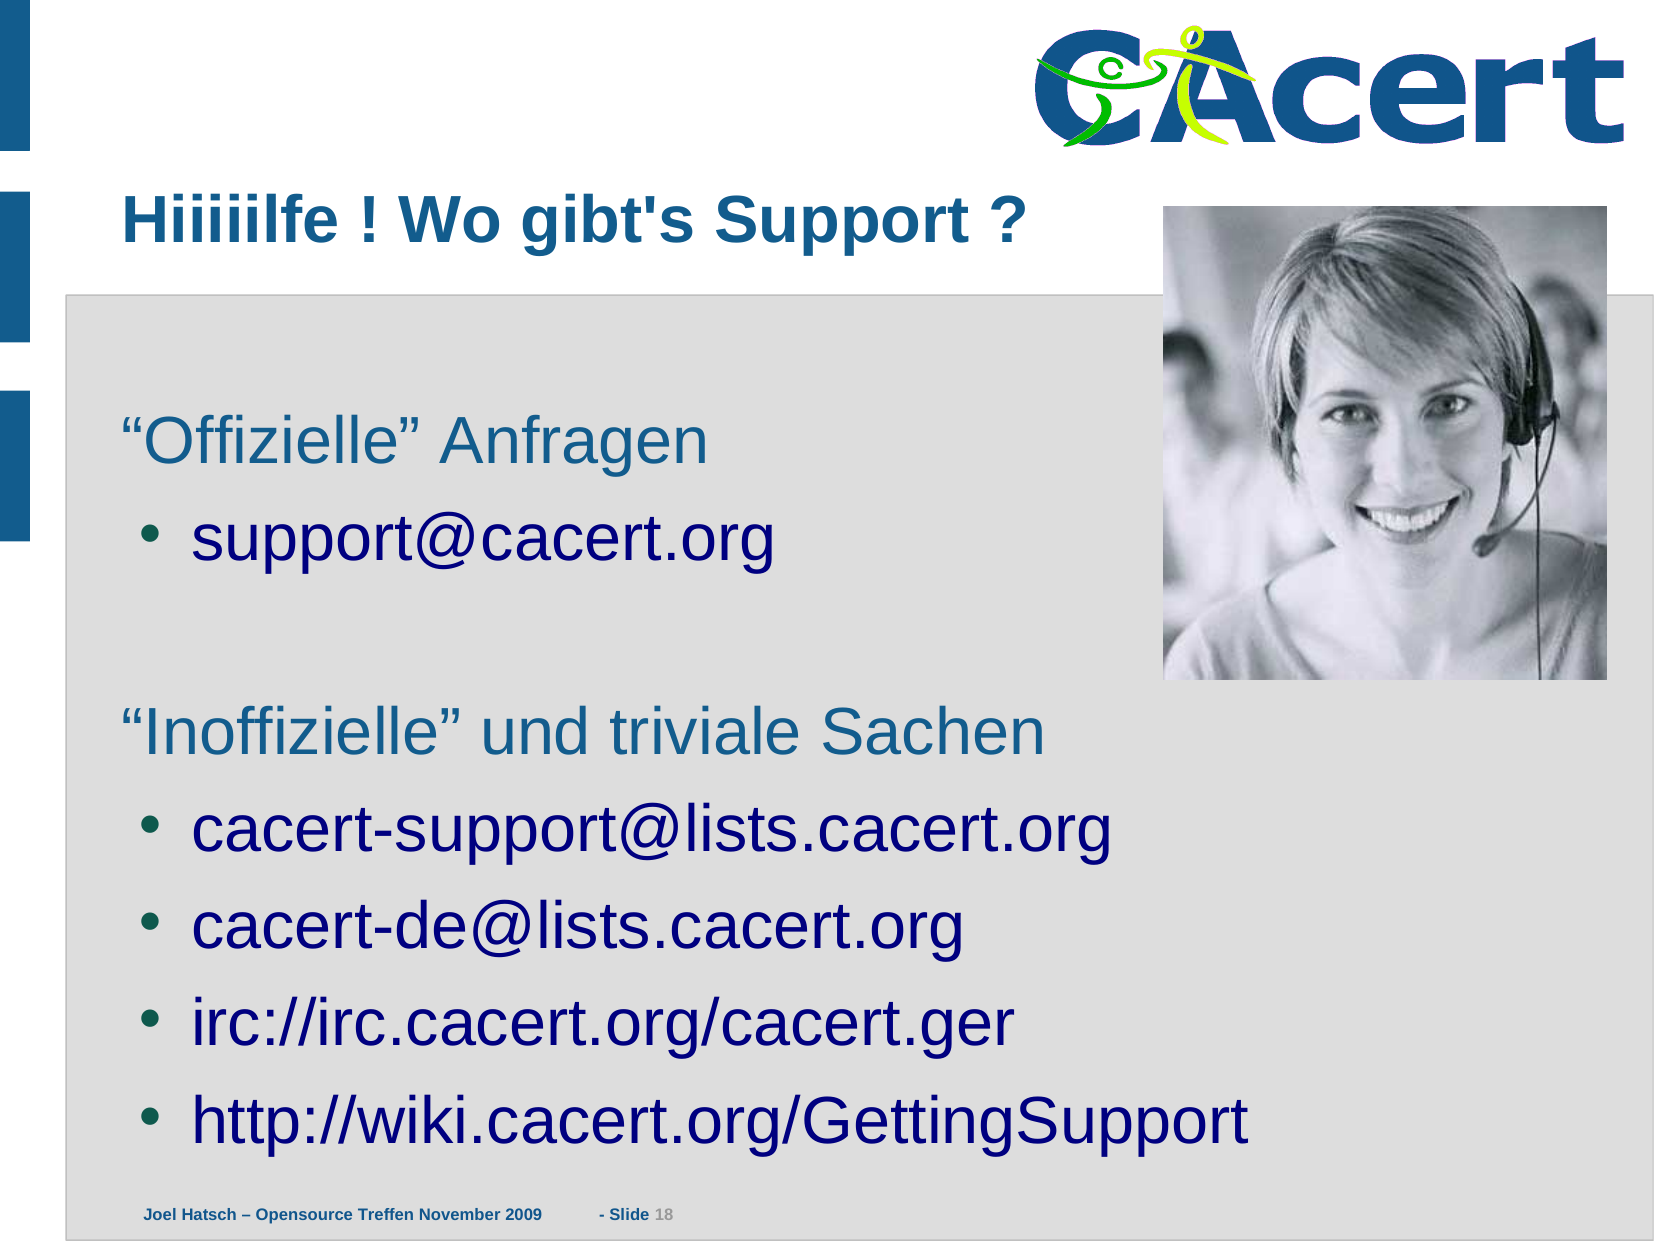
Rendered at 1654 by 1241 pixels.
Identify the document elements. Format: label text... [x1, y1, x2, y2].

title Hiiiiilfe ! Wo gibt's Support ? [121, 122, 1533, 275]
picture [1033, 24, 1625, 148]
list “Offizielle” Anfragen support@cacert.org “Inoffizielle” und triviale Sachen cacert-support@lists.cacert.org cacert-de@lists.cacert.org irc://irc.cacert.org/cacert.ger http://wiki.cacert.org/GettingSupport [121, 380, 1447, 1184]
picture [1163, 206, 1607, 680]
